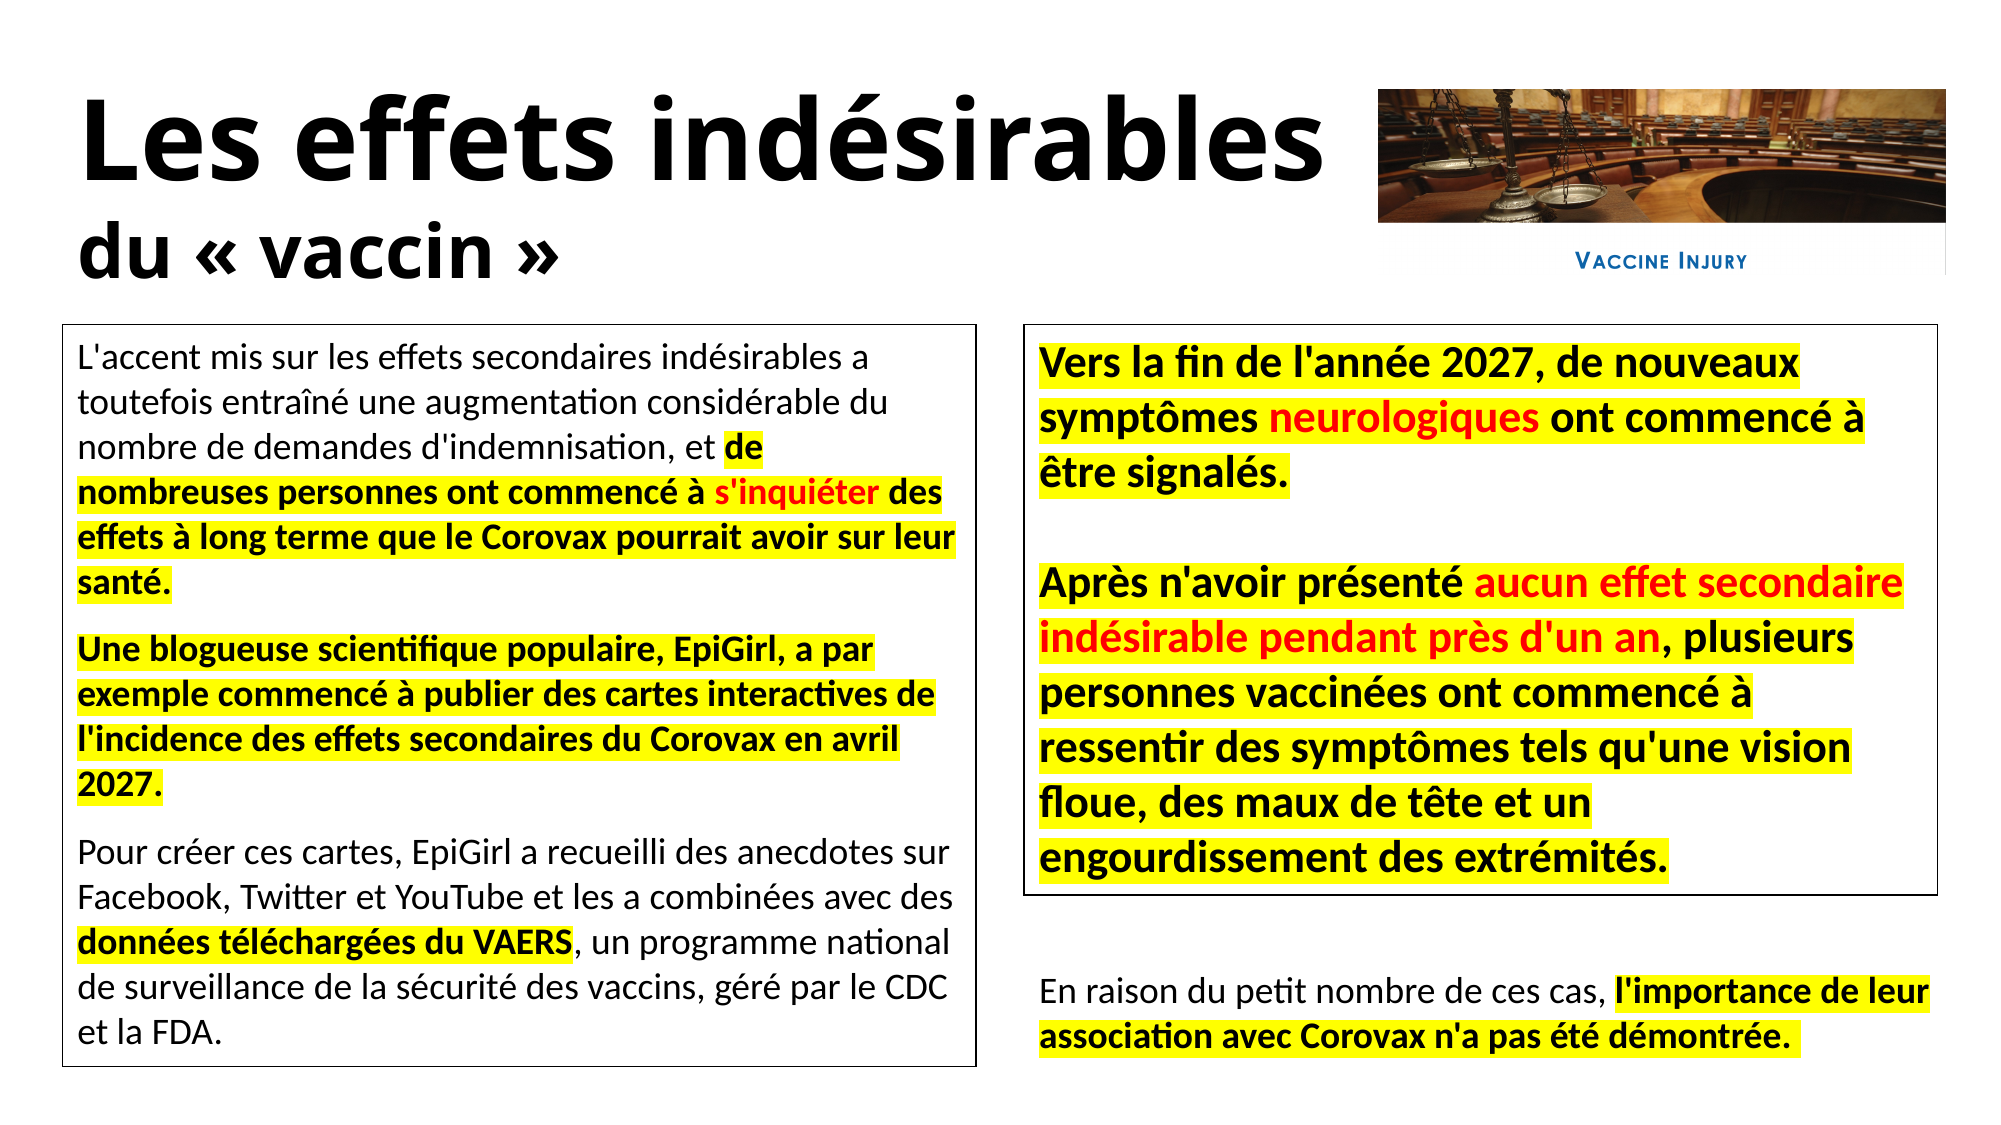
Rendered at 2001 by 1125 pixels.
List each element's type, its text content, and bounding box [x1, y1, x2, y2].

text_box L'accent mis sur les effets secondaires indésirables a toutefois entraîné une augmentation considérable du nombre de demandes d'indemnisation, et de nombreuses personnes ont commencé à s'inquiéter des effets à long terme que le Corovax pourrait avoir sur leur santé. Une blogueuse scientifique populaire, EpiGirl, a par exemple commencé à publier des cartes interactives de l'incidence des effets secondaires du Corovax en avril 2027. Pour créer ces cartes, EpiGirl a recueilli des anecdotes sur Facebook, Twitter et YouTube et les a combinées avec des données téléchargées du VAERS, un programme national de surveillance de la sécurité des vaccins, géré par le CDC et la FDA. [62, 324, 976, 1067]
text_box Vers la fin de l'année 2027, de nouveaux symptômes neurologiques ont commencé à être signalés. Après n'avoir présenté aucun effet secondaire indésirable pendant près d'un an, plusieurs personnes vaccinées ont commencé à ressentir des symptômes tels qu'une vision floue, des maux de tête et un engourdissement des extrémités. [1024, 324, 1938, 895]
text_box Les effets indésirables du « vaccin » [62, 60, 1946, 304]
picture [1378, 89, 1946, 275]
text_box En raison du petit nombre de ces cas, l'importance de leur association avec Corovax n'a pas été démontrée. [1024, 958, 2000, 1065]
